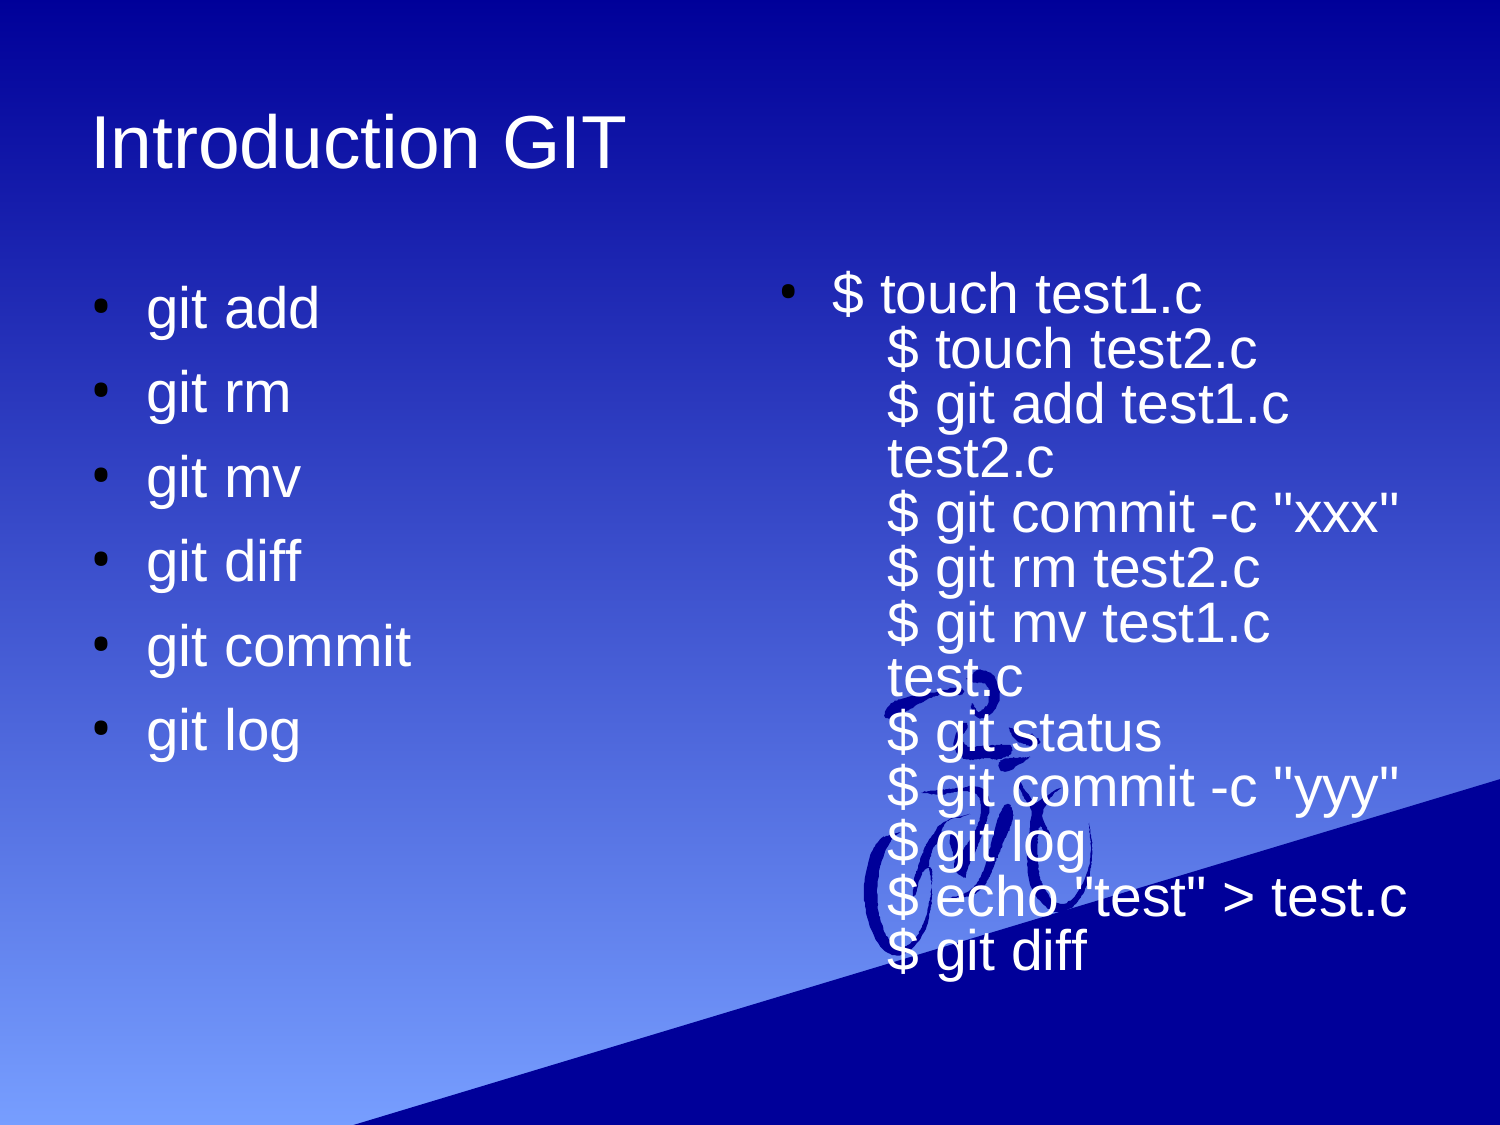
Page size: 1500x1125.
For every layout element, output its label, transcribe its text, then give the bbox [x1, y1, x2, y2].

list $ touch test1.c $ touch test2.c $ git add test1.c test2.c $ git commit -c "xxx" $ git rm test2.c $ git mv test1.c test.c $ git status $ git commit -c "yyy" $ git log $ echo "test" > test.c $ git diff [762, 262, 1426, 1005]
title Introduction GIT [75, 45, 1426, 233]
list git add git rm git mv git diff git commit git log [75, 262, 738, 1005]
